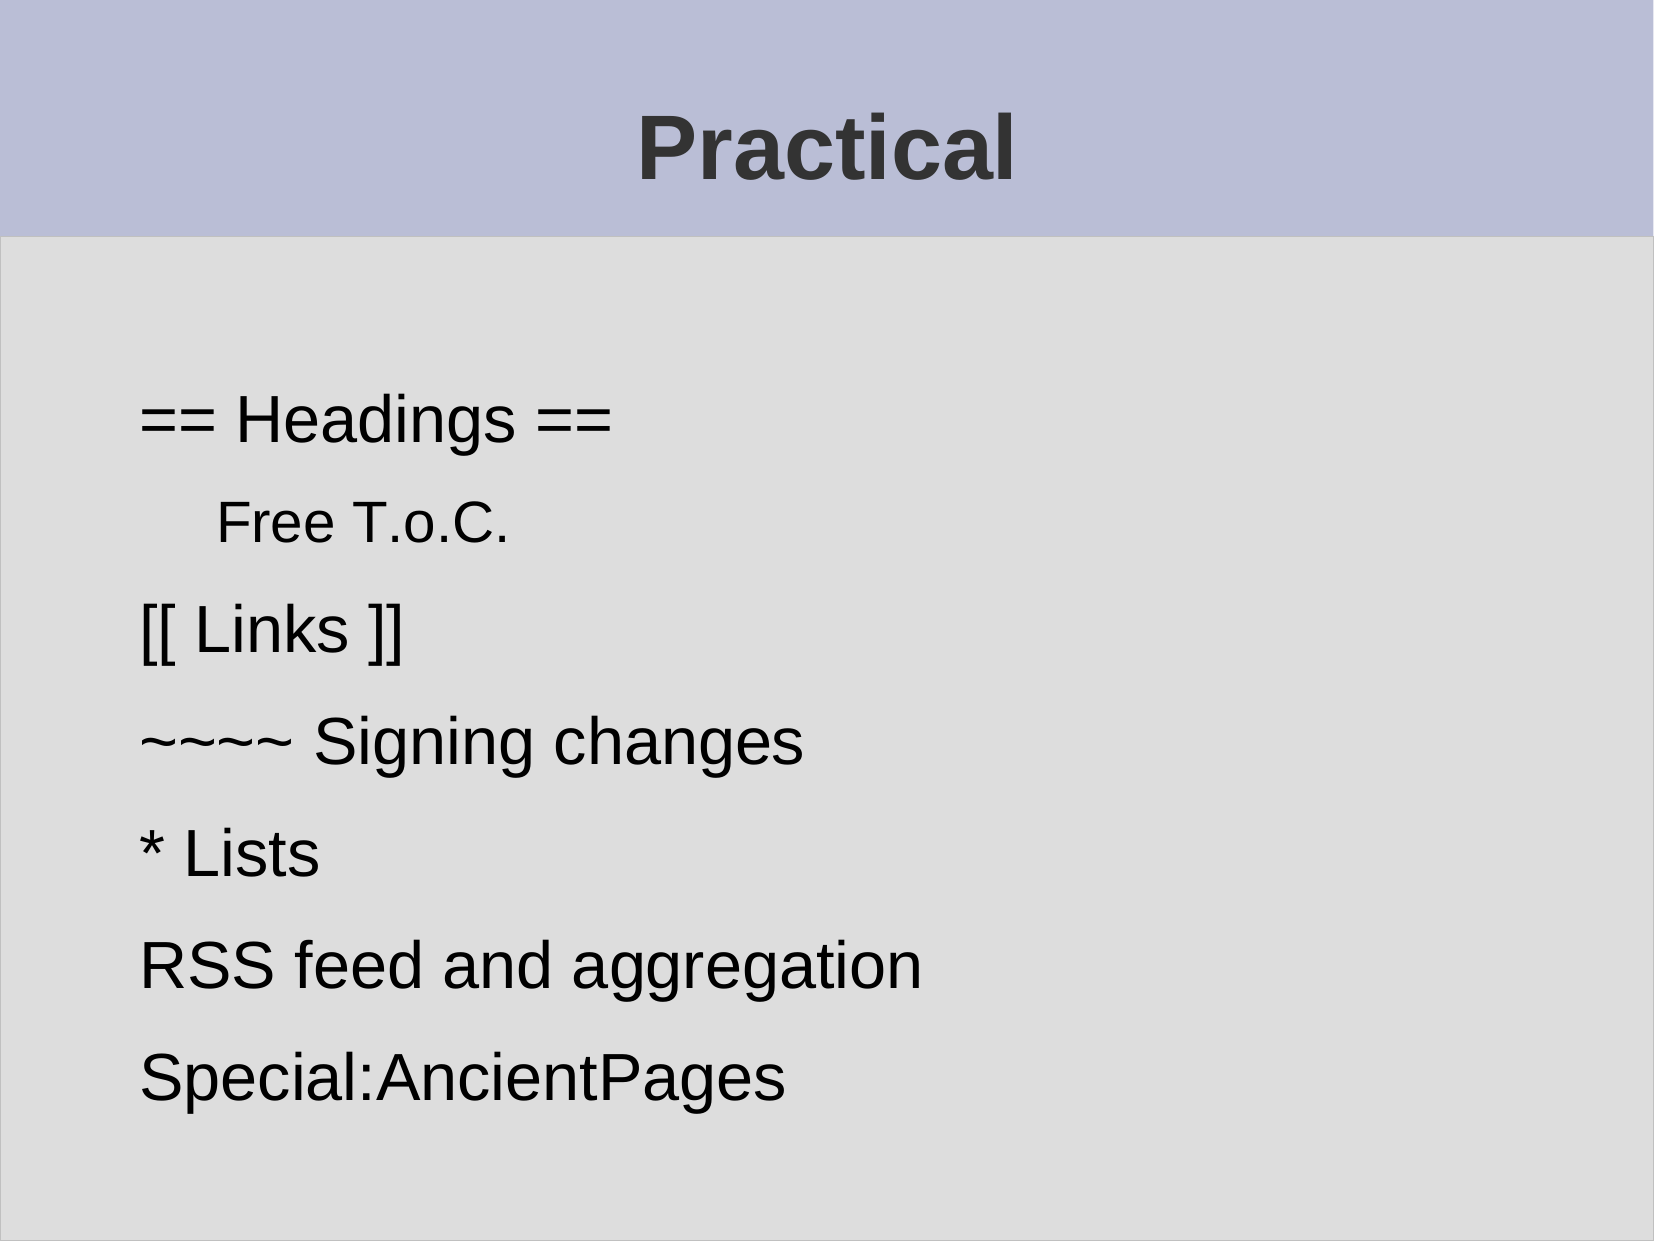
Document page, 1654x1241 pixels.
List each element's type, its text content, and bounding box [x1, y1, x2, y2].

title Practical [121, 43, 1534, 251]
list == Headings == Free T.o.C. [[ Links ]] ~~~~ Signing changes * Lists RSS feed and aggregation Special:AncientPages [121, 344, 1534, 1127]
